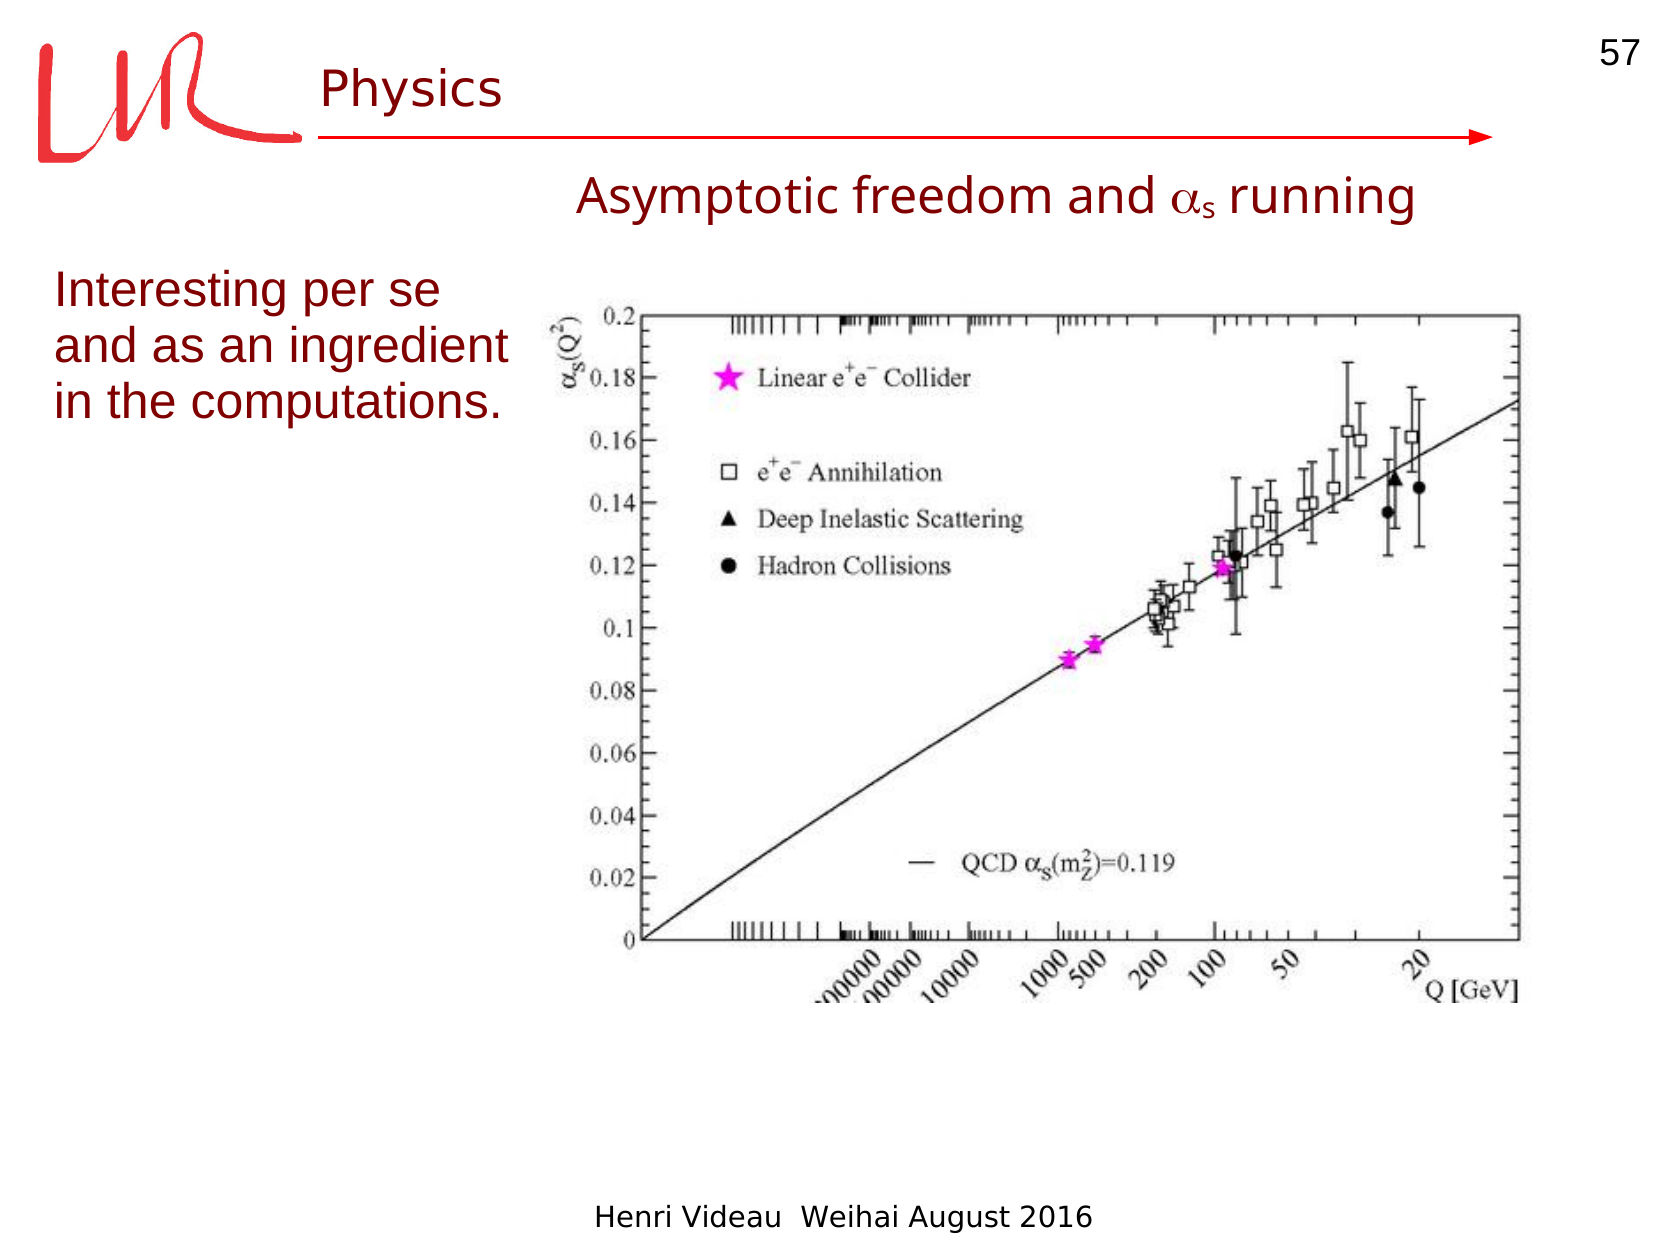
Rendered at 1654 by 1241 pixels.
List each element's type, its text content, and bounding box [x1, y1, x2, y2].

picture [541, 242, 1592, 1003]
text_box Interesting per se and as an ingredient in the computations. [53, 261, 525, 430]
text_box Asymptotic freedom and s running [576, 160, 1531, 235]
picture [38, 32, 302, 163]
